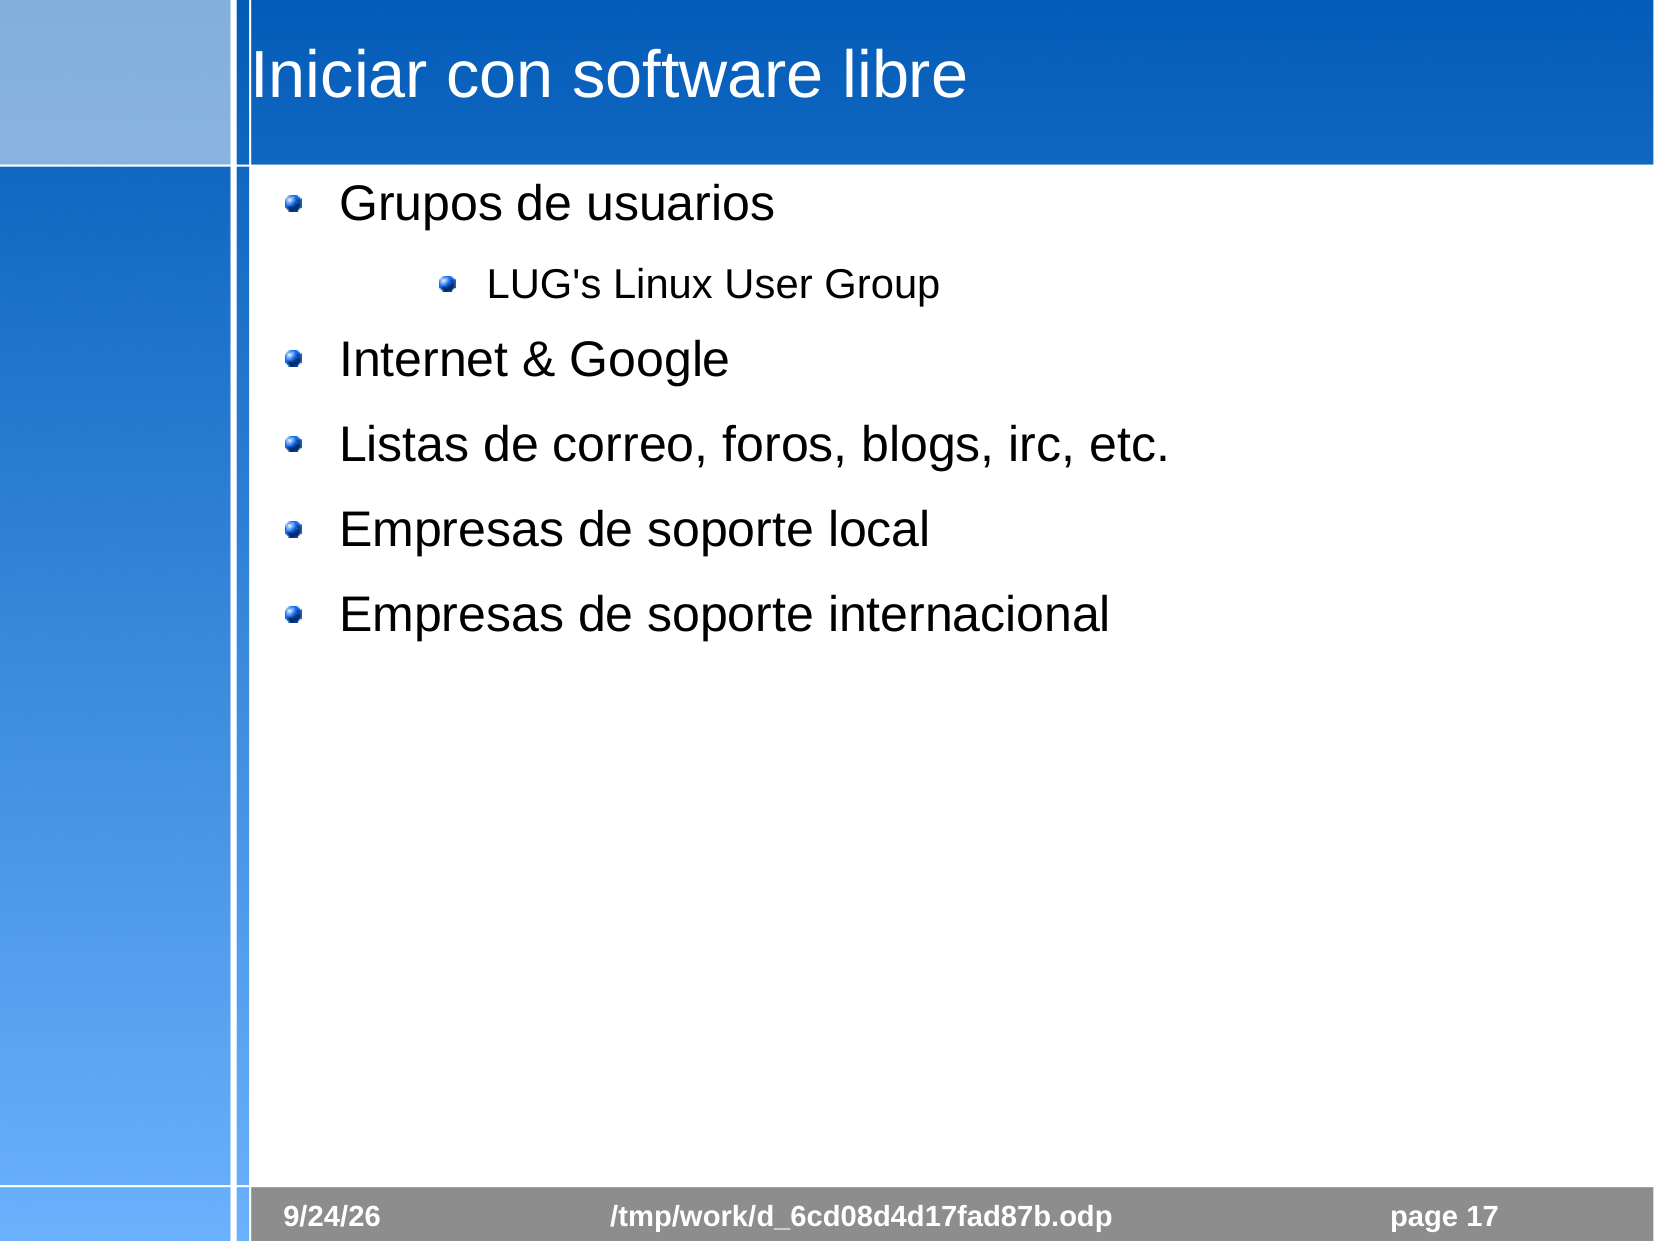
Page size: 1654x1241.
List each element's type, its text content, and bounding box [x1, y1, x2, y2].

title Iniciar con software libre [250, 19, 1477, 130]
list Grupos de usuarios LUG's Linux User Group Internet & Google Listas de correo, foros, blogs, irc, etc. Empresas de soporte local Empresas de soporte internacional [250, 175, 1477, 1036]
picture [0, 0, 1654, 1241]
